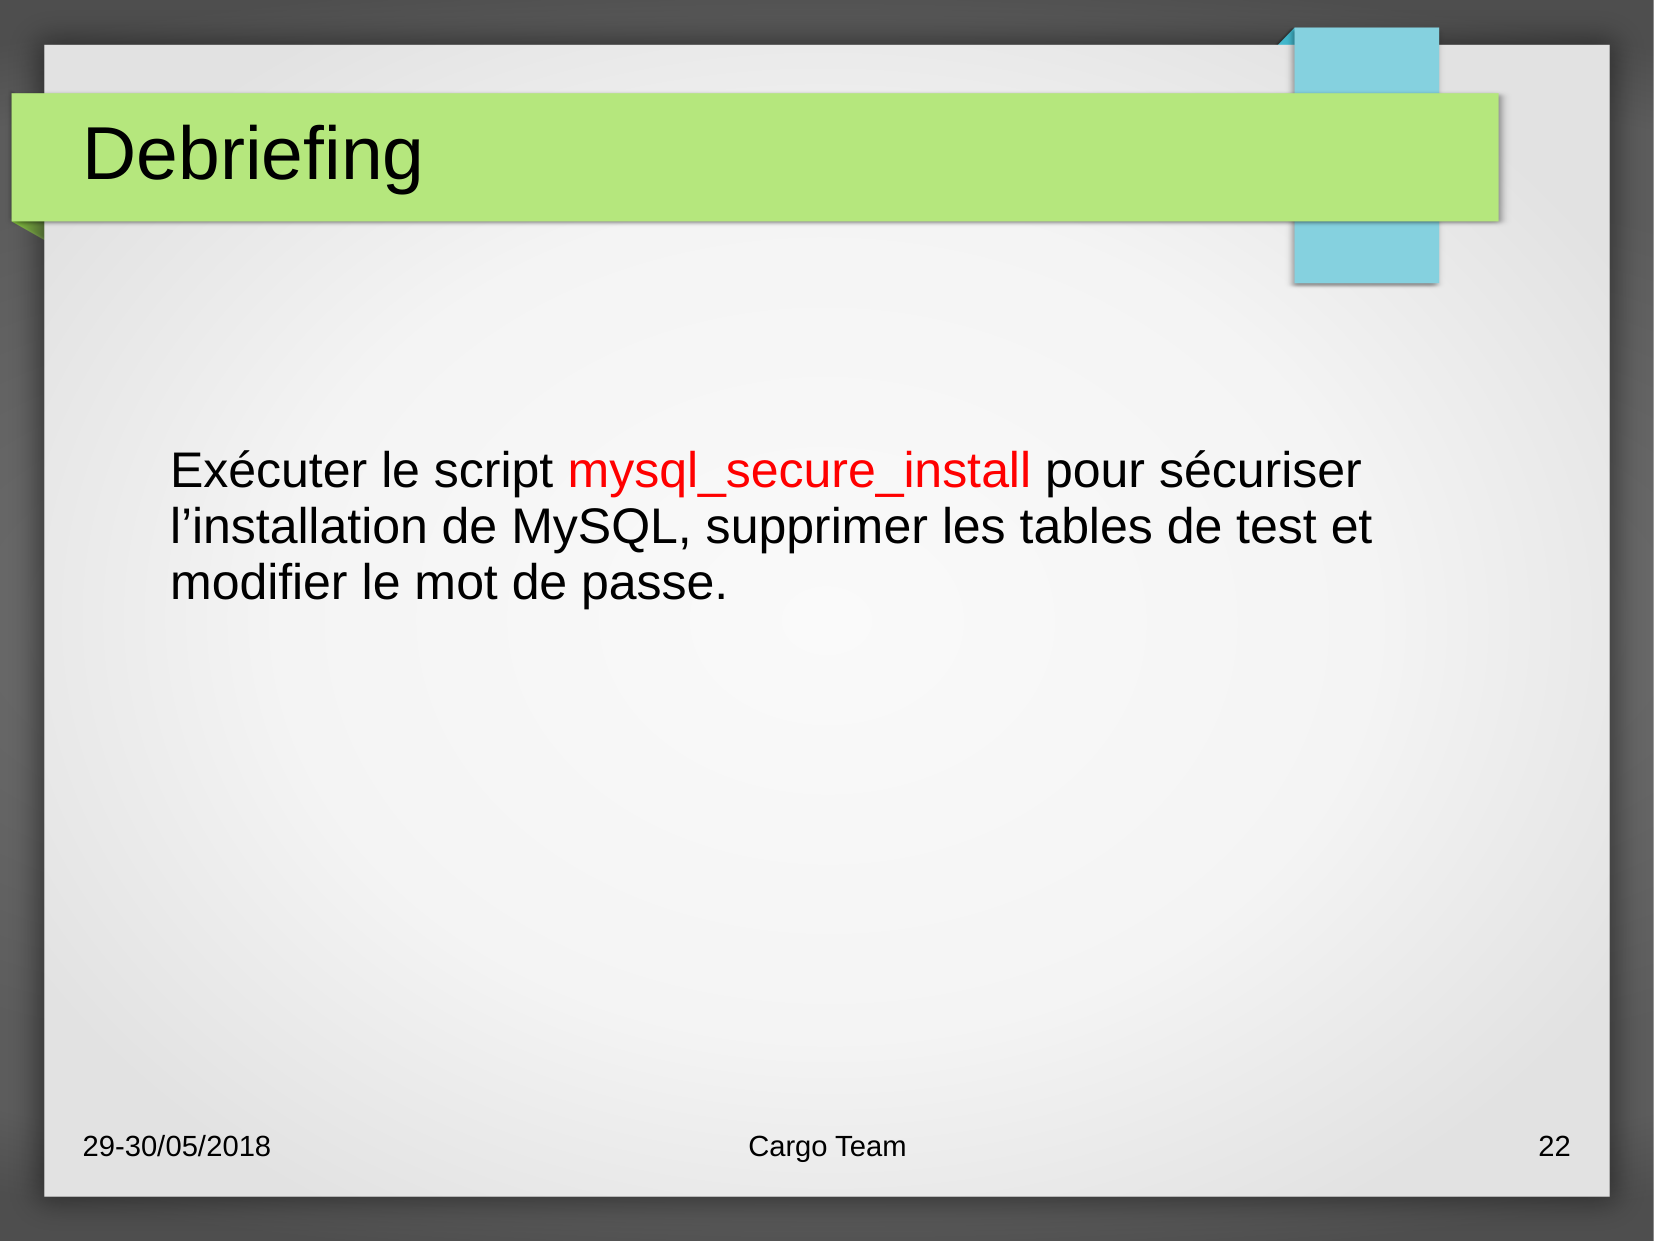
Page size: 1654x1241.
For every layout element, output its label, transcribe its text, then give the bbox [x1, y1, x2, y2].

text_box Exécuter le script mysql_secure_install pour sécuriser l’installation de MySQL, supprimer les tables de test et modifier le mot de passe. [120, 435, 1531, 591]
picture [0, 0, 1654, 1241]
title Debriefing [82, 94, 1264, 213]
